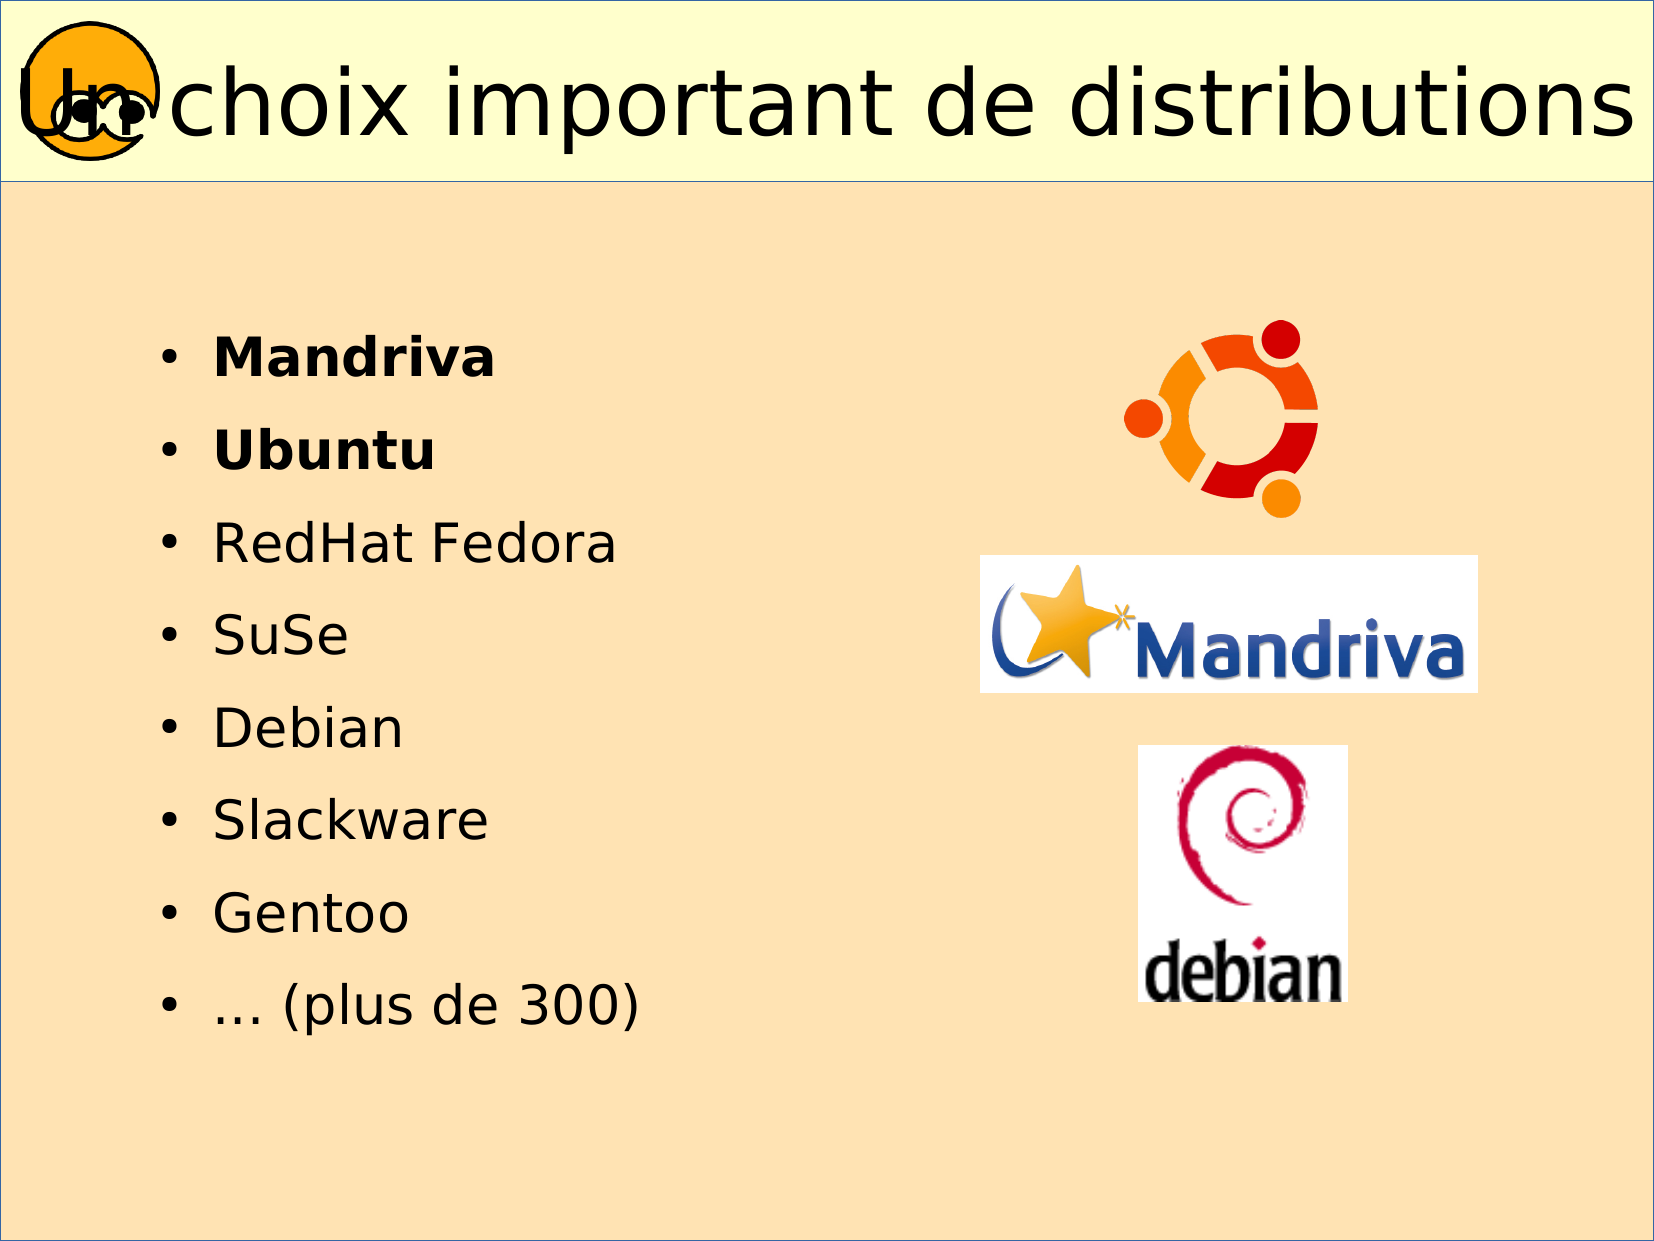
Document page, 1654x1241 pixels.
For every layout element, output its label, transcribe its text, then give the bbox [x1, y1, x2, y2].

list Mandriva Ubuntu RedHat Fedora SuSe Debian Slackware Gentoo ... (plus de 300) [124, 326, 1616, 1084]
title Un choix important de distributions [0, 0, 1654, 208]
picture [1138, 745, 1348, 1002]
picture [1124, 320, 1319, 518]
picture [980, 555, 1478, 693]
